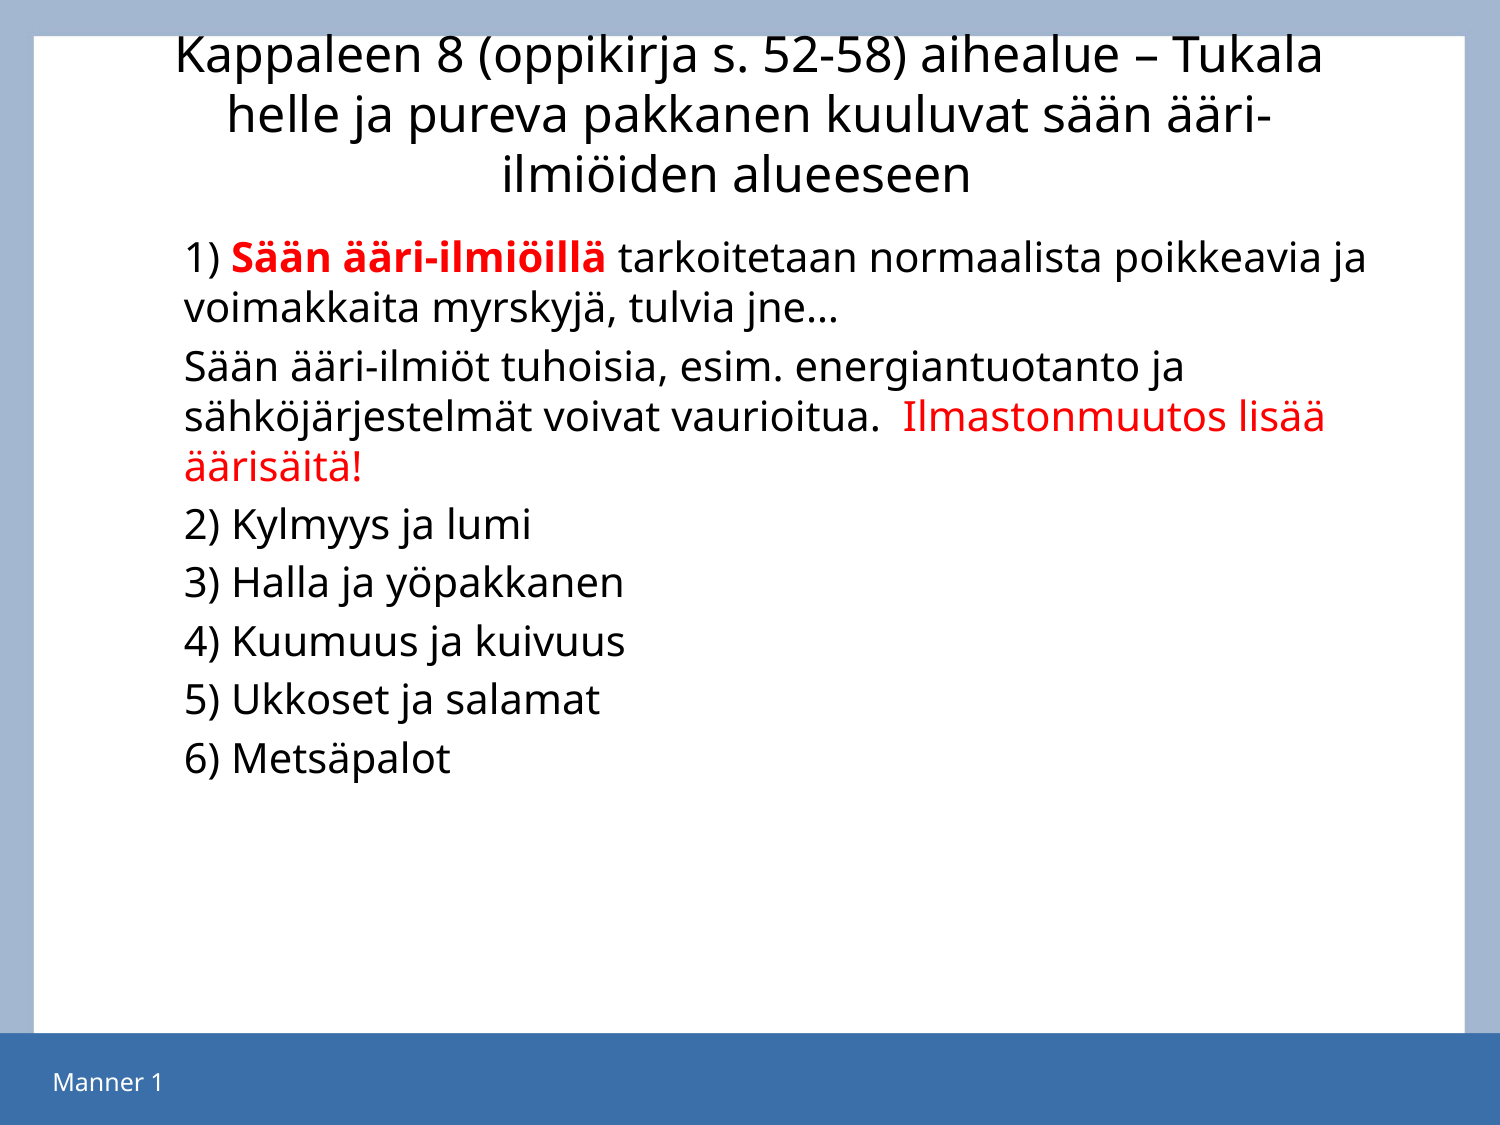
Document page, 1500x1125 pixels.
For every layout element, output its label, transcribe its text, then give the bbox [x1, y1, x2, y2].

list 1) Sään ääri-ilmiöillä tarkoitetaan normaalista poikkeavia ja voimakkaita myrskyjä, tulvia jne… Sään ääri-ilmiöt tuhoisia, esim. energiantuotanto ja sähköjärjestelmät voivat vaurioitua. Ilmastonmuutos lisää äärisäitä! 2) Kylmyys ja lumi 3) Halla ja yöpakkanen 4) Kuumuus ja kuivuus 5) Ukkoset ja salamat 6) Metsäpalot [112, 165, 1430, 1004]
picture [0, 0, 1500, 1125]
title Kappaleen 8 (oppikirja s. 52-58) aihealue – Tukala helle ja pureva pakkanen kuuluvat sään ääri-ilmiöiden alueeseen [112, 37, 1388, 165]
